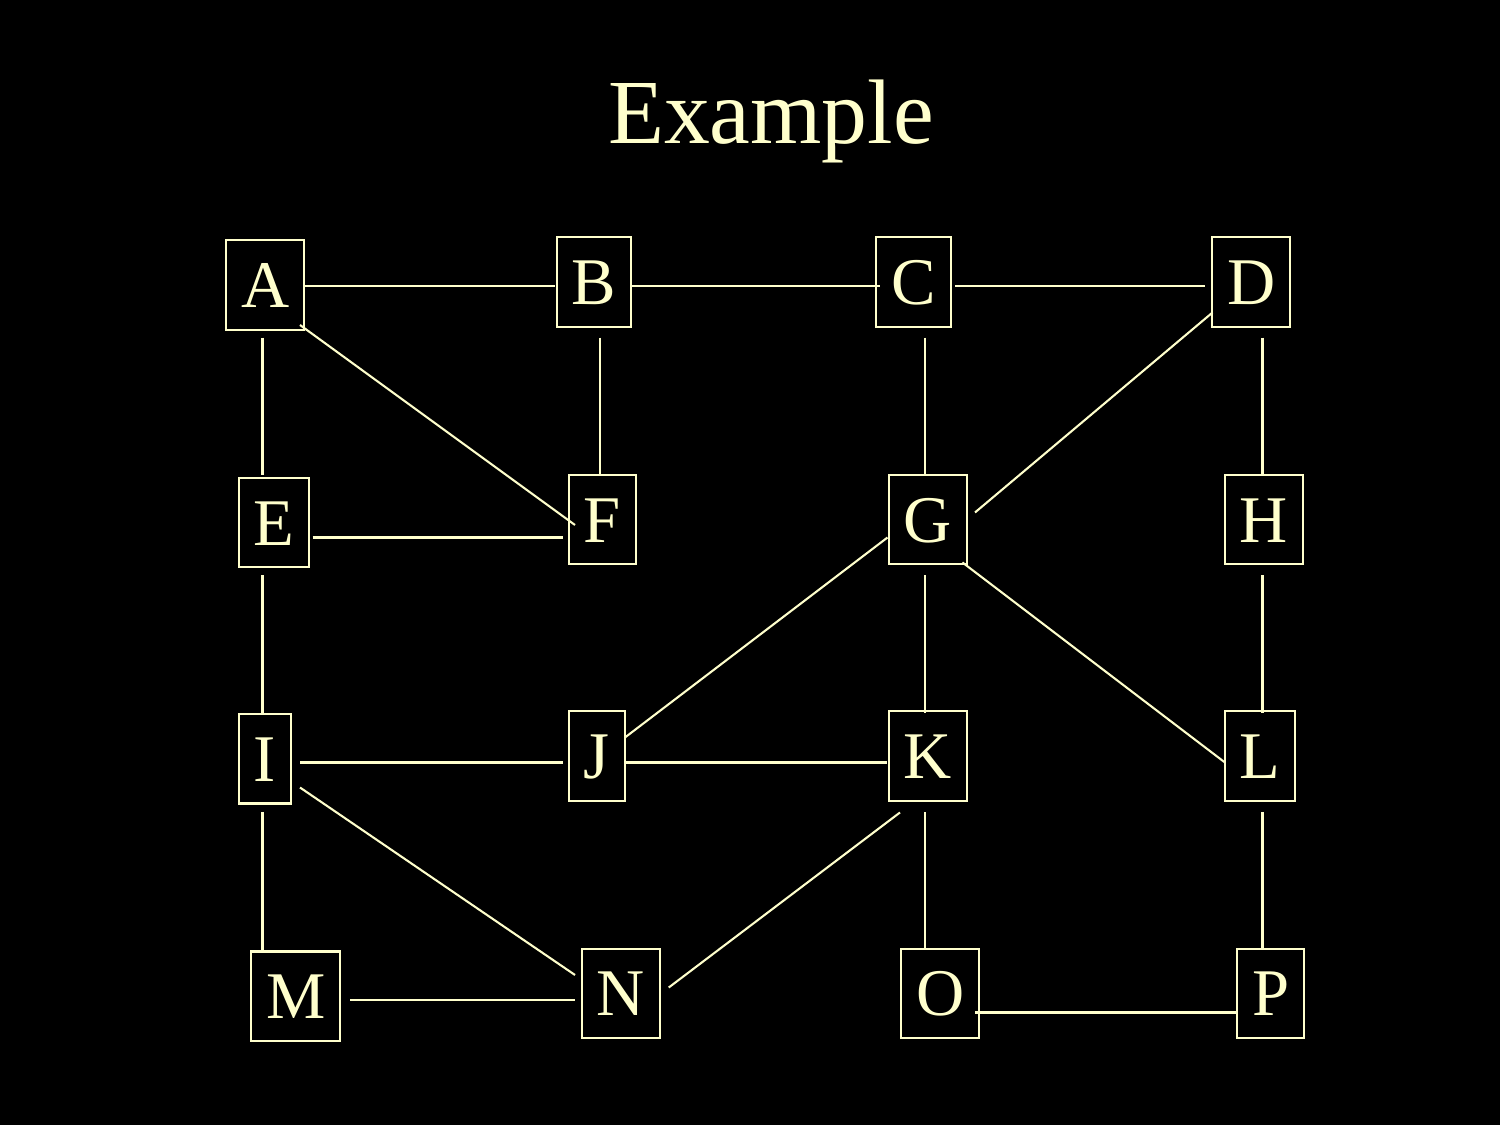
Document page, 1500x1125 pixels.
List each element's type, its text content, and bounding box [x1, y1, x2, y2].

title Example [42, 37, 1500, 188]
text_box O [901, 948, 980, 1039]
text_box F [569, 474, 636, 565]
text_box P [1237, 948, 1305, 1039]
text_box E [238, 477, 310, 568]
text_box M [251, 951, 341, 1042]
text_box G [888, 474, 967, 565]
text_box A [226, 240, 305, 330]
text_box K [888, 711, 967, 801]
text_box L [1224, 711, 1296, 801]
text_box J [569, 711, 625, 801]
text_box B [556, 237, 632, 327]
text_box H [1224, 474, 1303, 565]
text_box C [876, 237, 951, 327]
text_box N [581, 948, 660, 1039]
text_box D [1212, 237, 1291, 327]
text_box I [238, 713, 291, 804]
